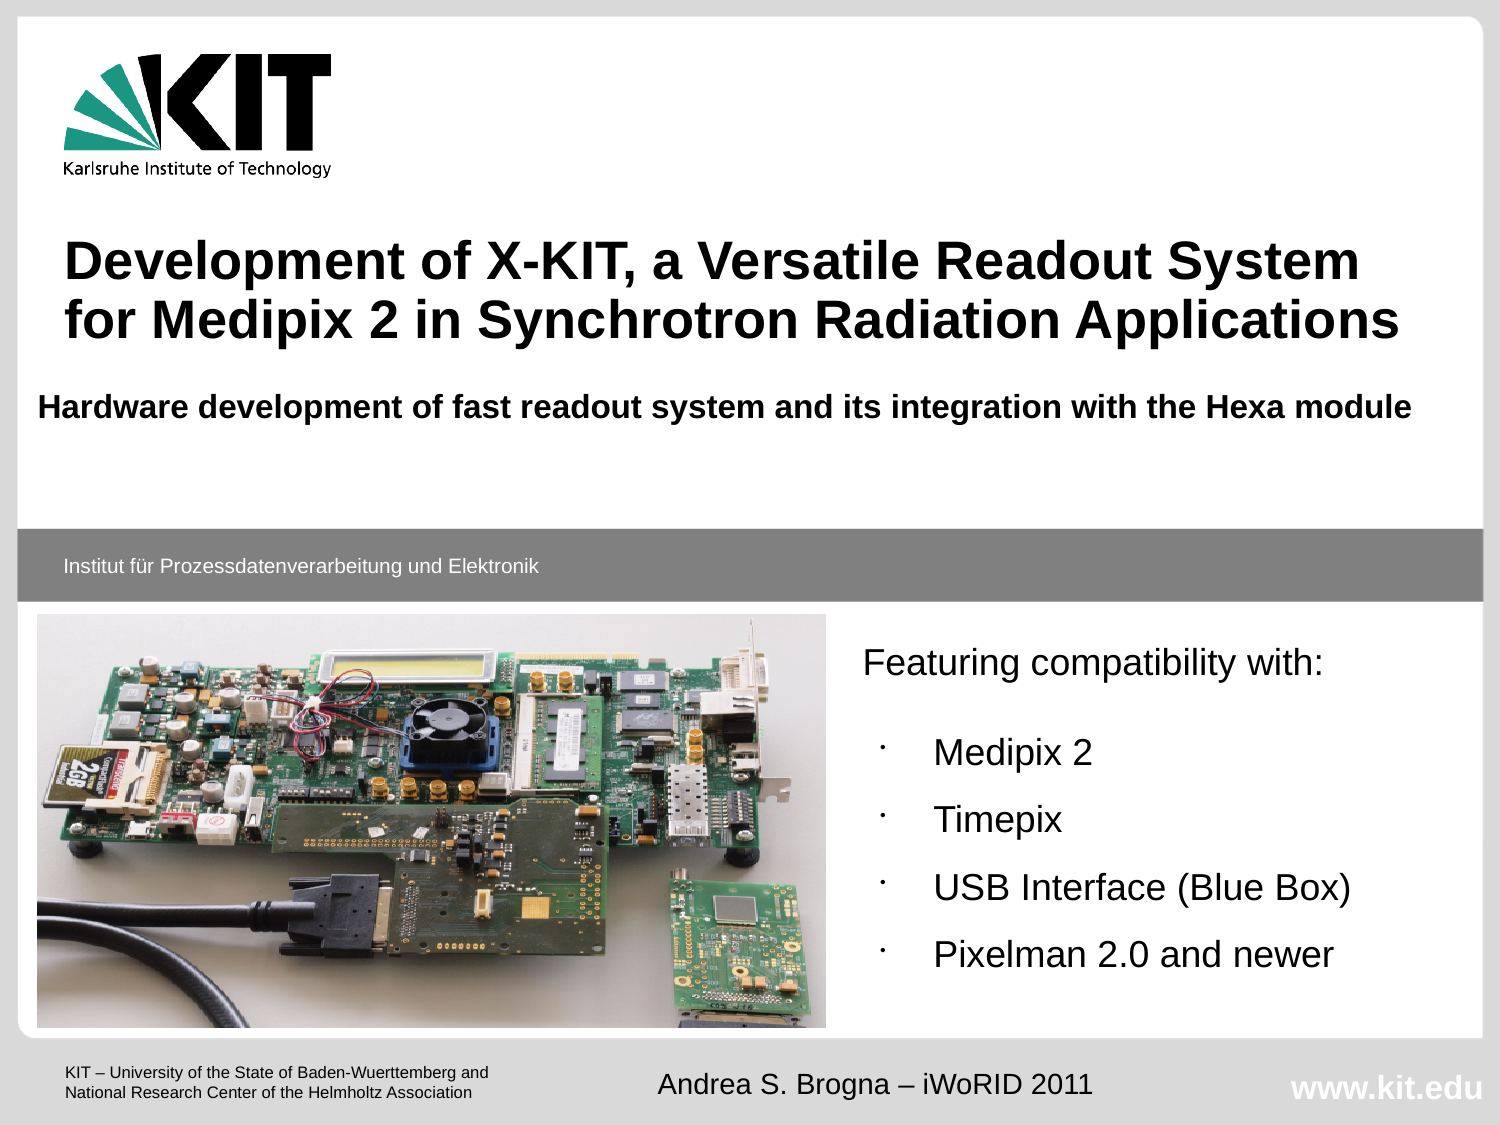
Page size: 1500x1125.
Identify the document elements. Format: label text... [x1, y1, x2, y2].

text_box Development of X-KIT, a Versatile Readout System for Medipix 2 in Synchrotron Radiation Applications [64, 231, 1442, 350]
picture [0, 0, 1500, 1125]
list Featuring compatibility with: Medipix 2 Timepix USB Interface (Blue Box) Pixelman 2.0 and newer [862, 637, 1436, 1000]
text_box Hardware development of fast readout system and its integration with the Hexa module [37, 385, 1439, 488]
list Andrea S. Brogna – iWoRID 2011 [514, 1065, 1238, 1103]
